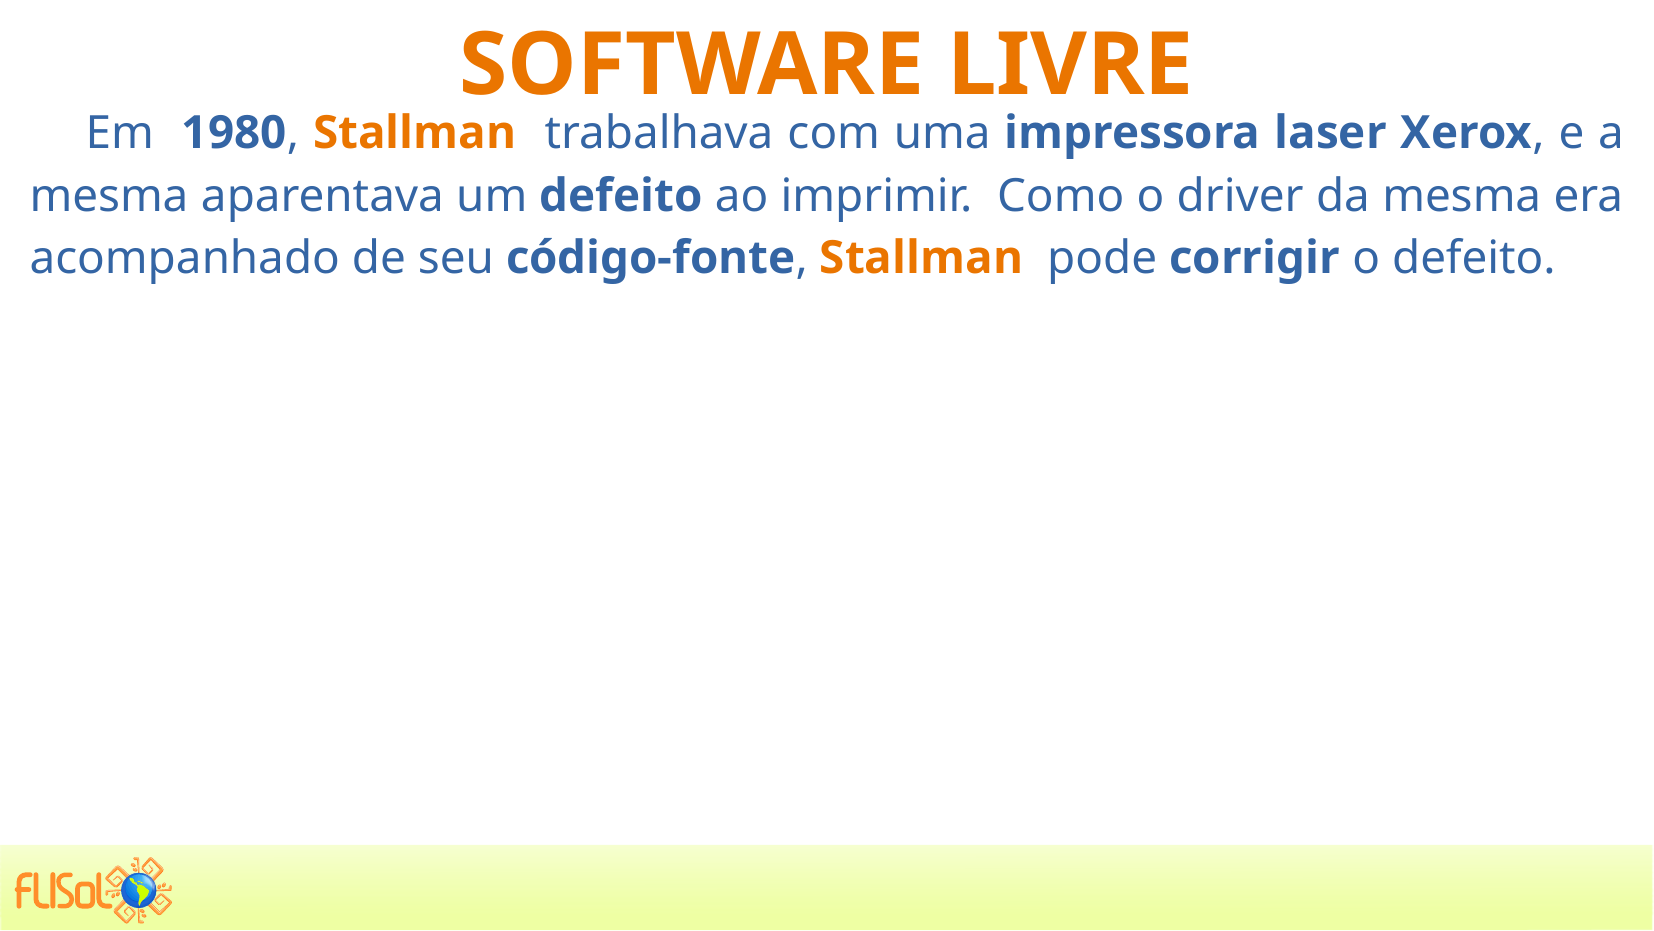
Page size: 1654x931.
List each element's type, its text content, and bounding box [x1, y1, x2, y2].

text_box SOFTWARE LIVRE [29, 11, 1625, 110]
text_box Em 1980, Stallman trabalhava com uma impressora laser Xerox, e a mesma aparentava um defeito ao imprimir. Como o driver da mesma era acompanhado de seu código-fonte, Stallman pode corrigir o defeito. [29, 115, 1625, 271]
text_box [0, 844, 1654, 931]
